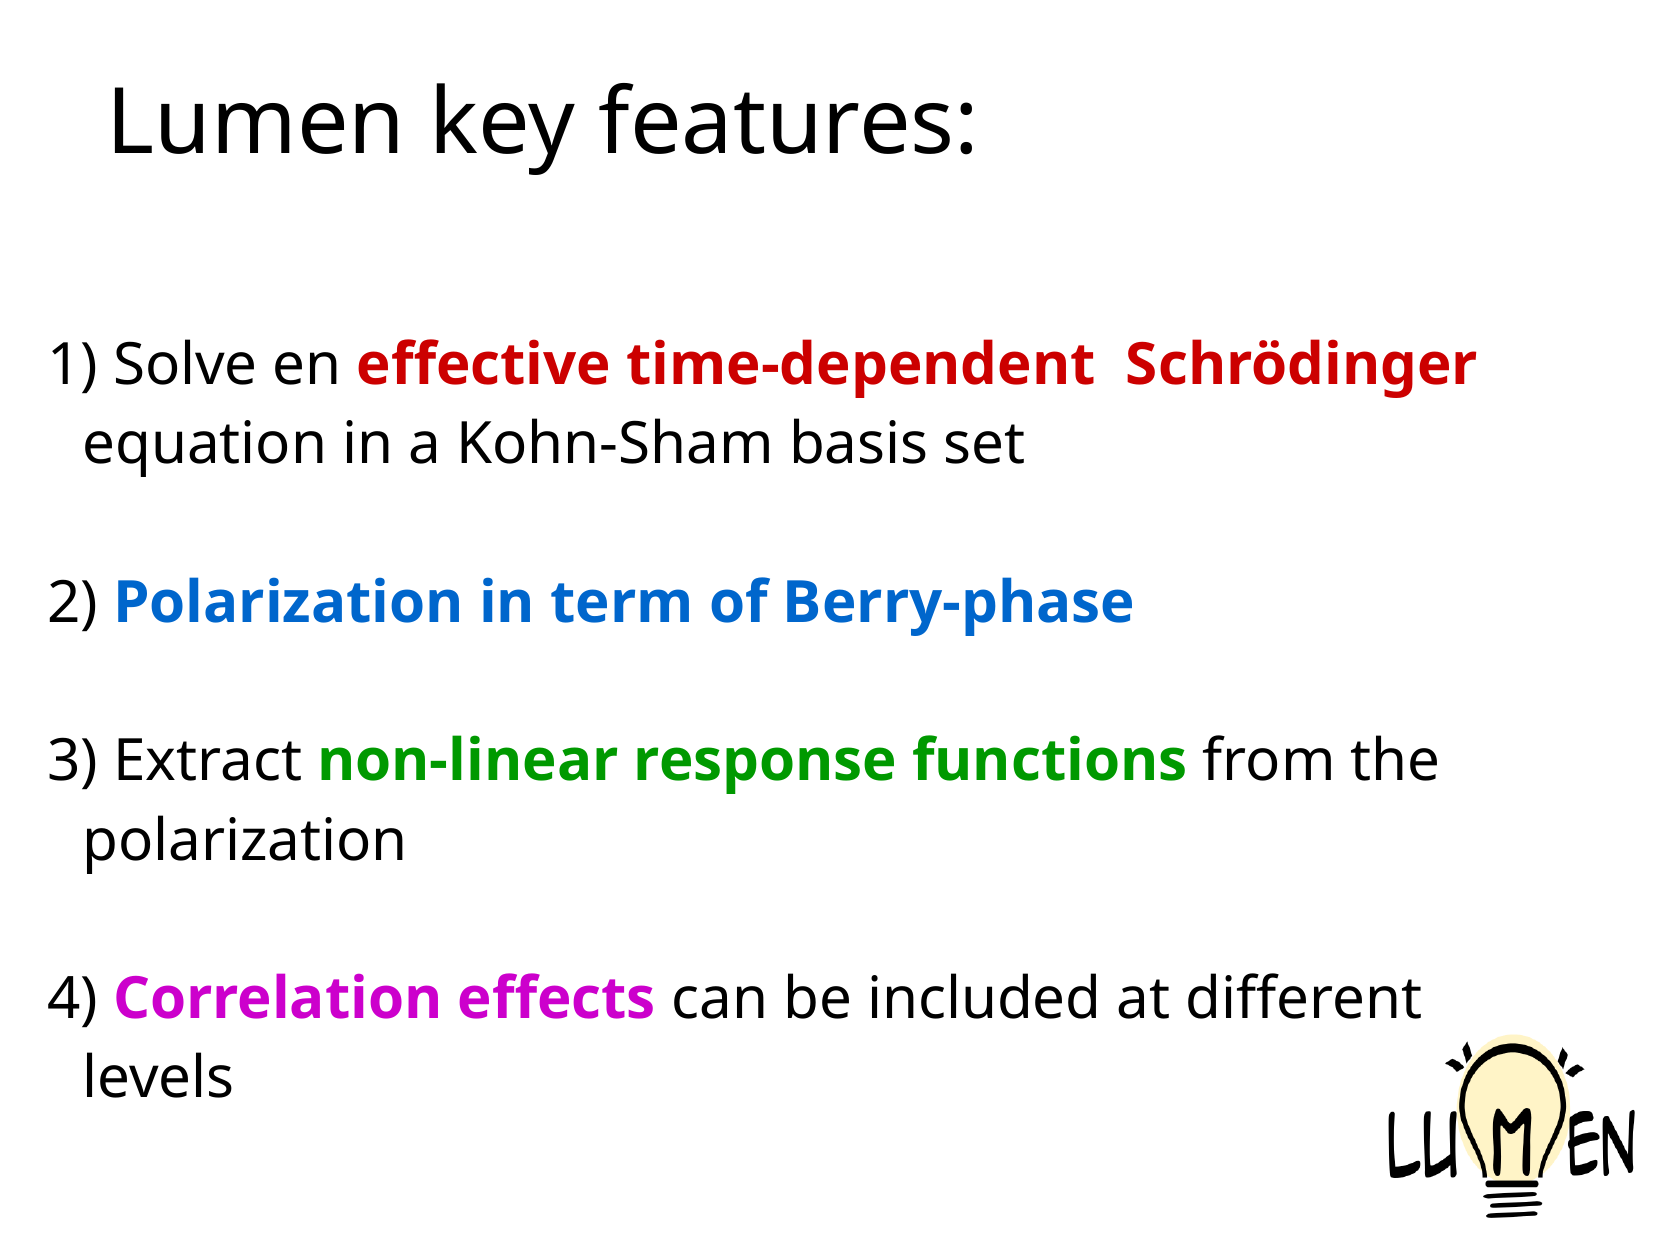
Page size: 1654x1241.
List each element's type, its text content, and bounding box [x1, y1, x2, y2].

picture [1381, 1027, 1642, 1225]
title Lumen key features: [47, 5, 1040, 231]
text_box Solve en effective time-dependent Schrödinger equation in a Kohn-Sham basis set Polarization in term of Berry-phase Extract non-linear response functions from the polarization Correlation effects can be included at different levels [47, 354, 1512, 1083]
